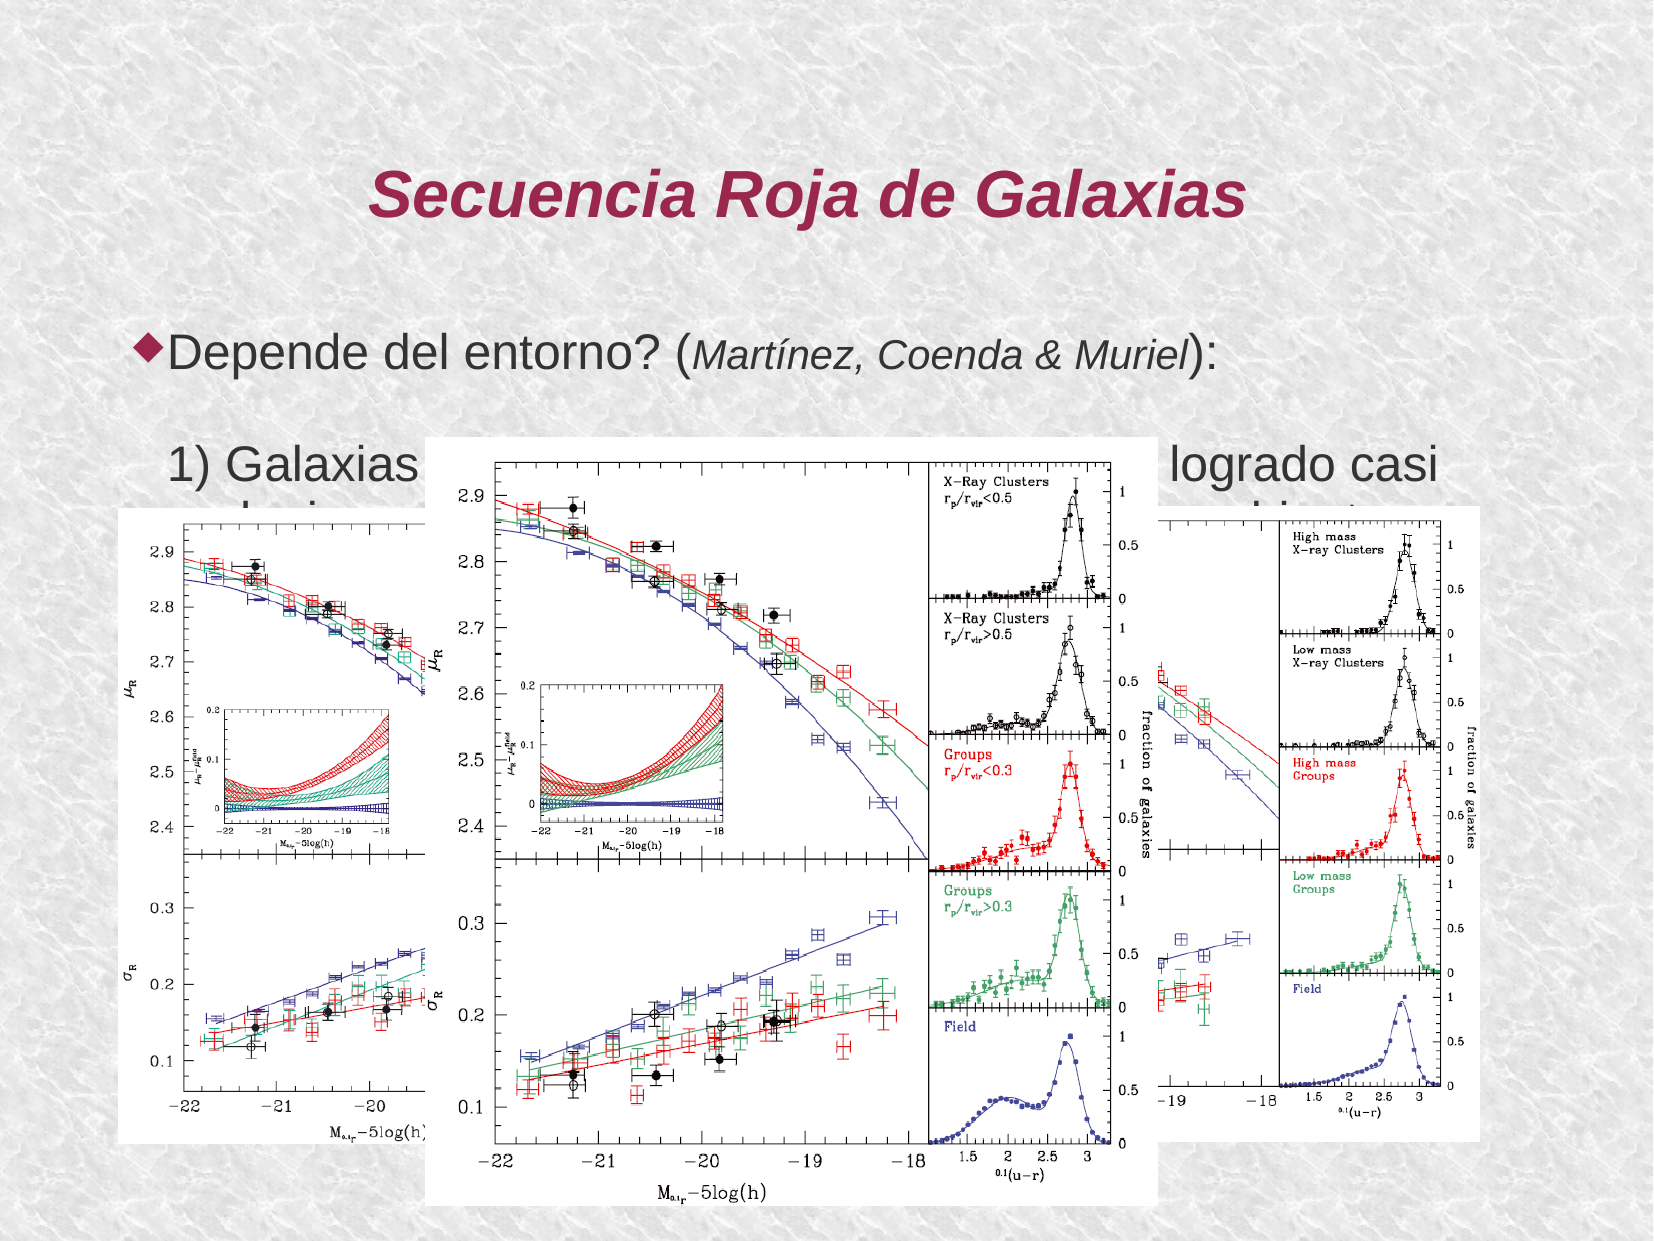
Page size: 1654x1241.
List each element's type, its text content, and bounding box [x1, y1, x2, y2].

picture [0, 0, 1654, 1241]
list Depende del entorno? (Martínez, Coenda & Muriel): 1) Galaxias rojas tempranas y brillantes: han logrado casi el mismo estado evolucionario en todos los ambientes 2) Galaxias rojas tempranas y de luminosidad intermedia: no son necesarios los cúmulos para poblar la RS. [129, 324, 1488, 1144]
title Secuencia Roja de Galaxias [82, 90, 1535, 298]
